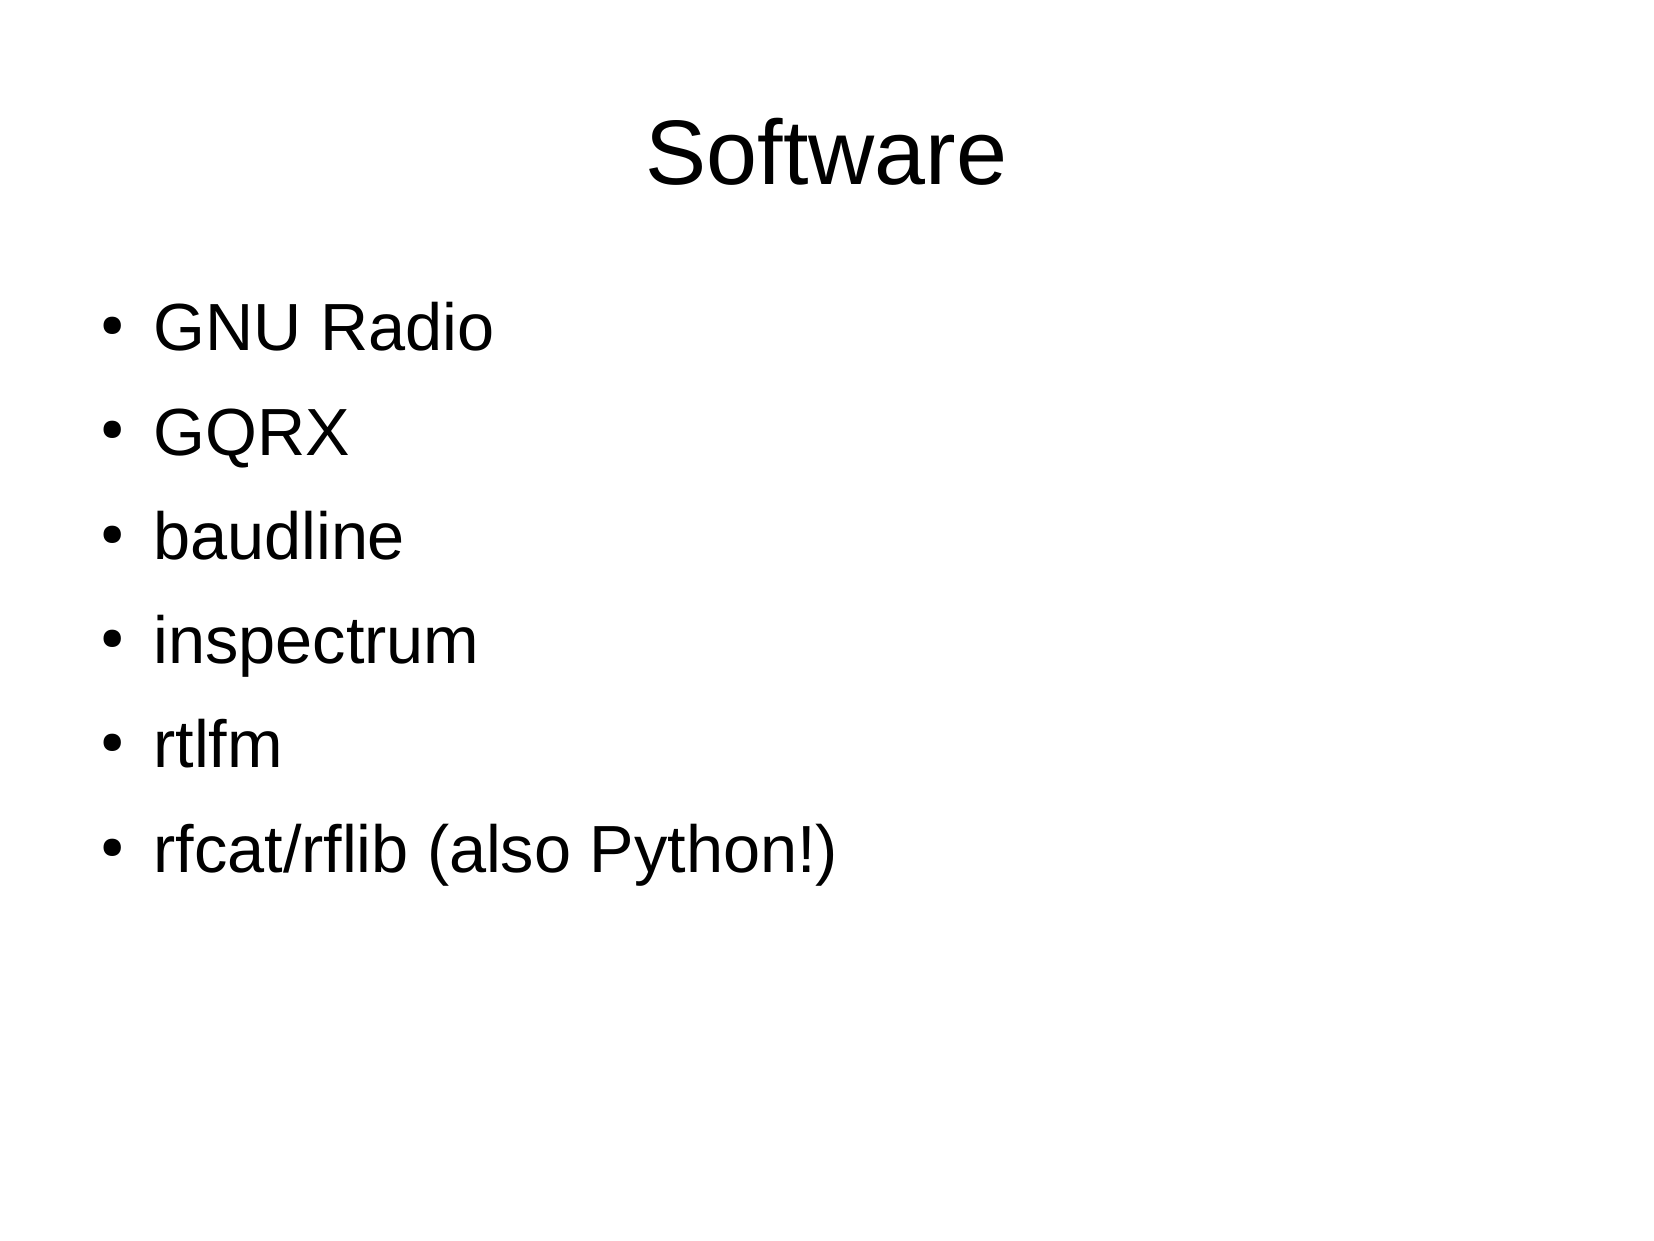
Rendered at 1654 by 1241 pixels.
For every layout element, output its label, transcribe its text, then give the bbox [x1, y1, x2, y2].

list GNU Radio GQRX baudline inspectrum rtlfm rfcat/rflib (also Python!) [82, 290, 1571, 1010]
title Software [82, 49, 1571, 257]
